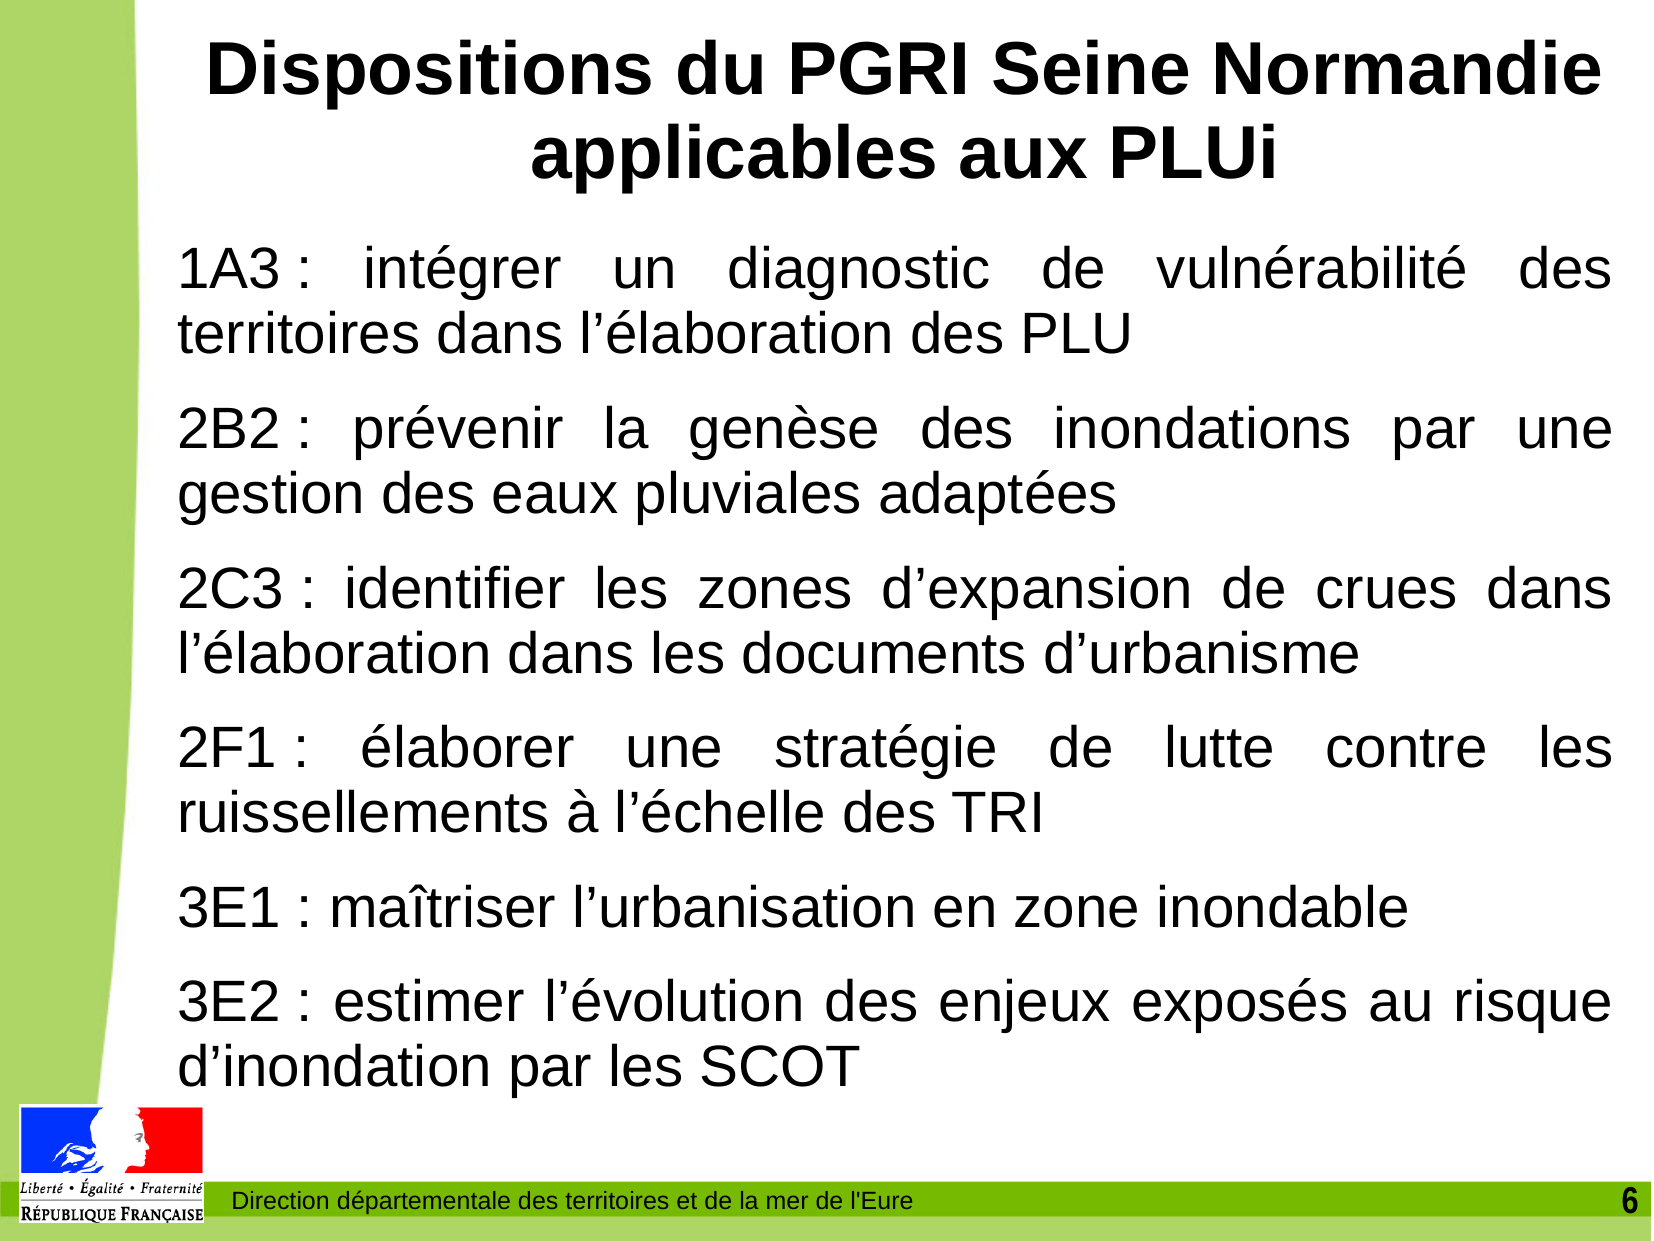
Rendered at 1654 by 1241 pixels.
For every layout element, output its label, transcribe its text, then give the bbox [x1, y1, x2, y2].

picture [0, 0, 1651, 1241]
title Dispositions du PGRI Seine Normandie applicables aux PLUi [97, 0, 1654, 237]
list 1A3 : intégrer un diagnostic de vulnérabilité des territoires dans l’élaboration des PLU 2B2 : prévenir la genèse des inondations par une gestion des eaux pluviales adaptées 2C3 : identifier les zones d’expansion de crues dans l’élaboration dans les documents d’urbanisme 2F1 : élaborer une stratégie de lutte contre les ruissellements à l’échelle des TRI 3E1 : maîtriser l’urbanisation en zone inondable 3E2 : estimer l’évolution des enjeux exposés au risque d’inondation par les SCOT [177, 236, 1616, 1177]
